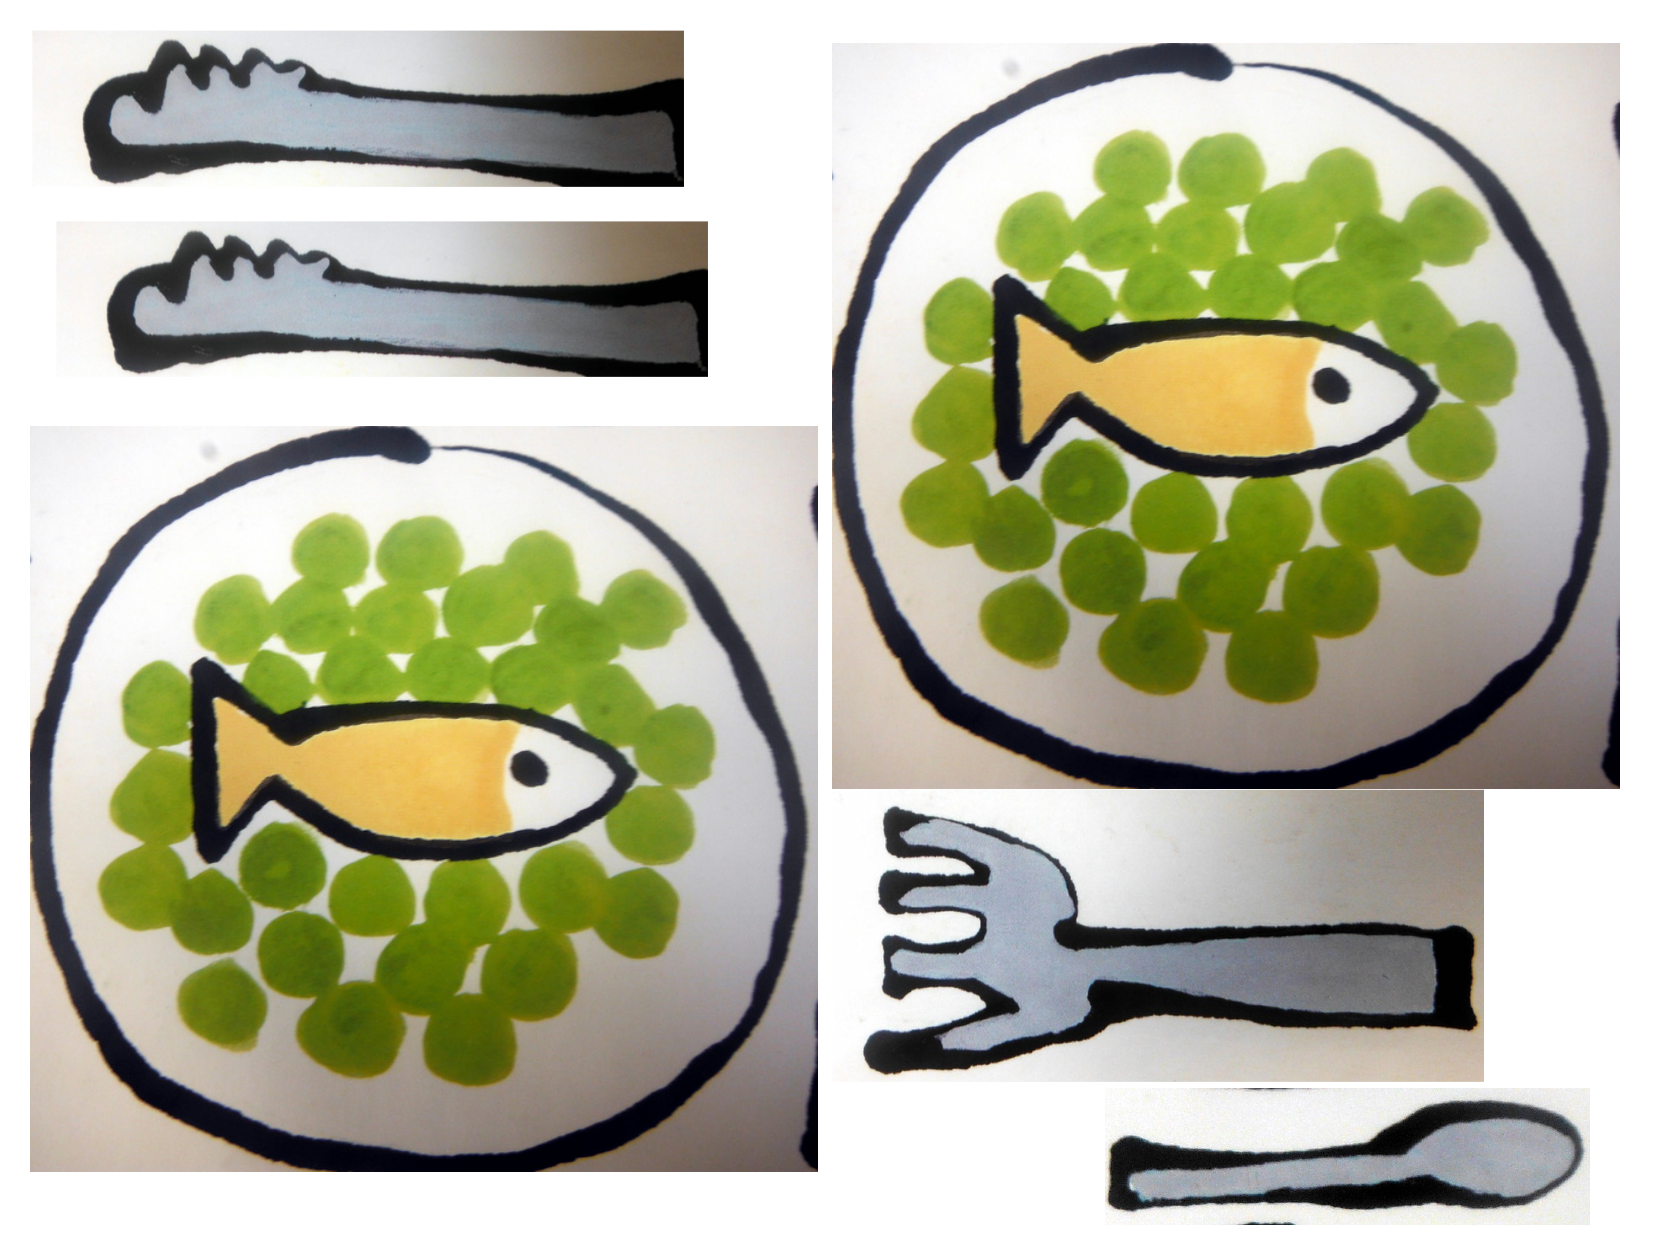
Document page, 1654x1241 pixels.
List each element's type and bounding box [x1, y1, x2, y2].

picture [56, 221, 708, 377]
picture [832, 43, 1620, 1082]
picture [30, 426, 818, 1173]
picture [32, 30, 684, 187]
picture [1105, 1088, 1590, 1225]
